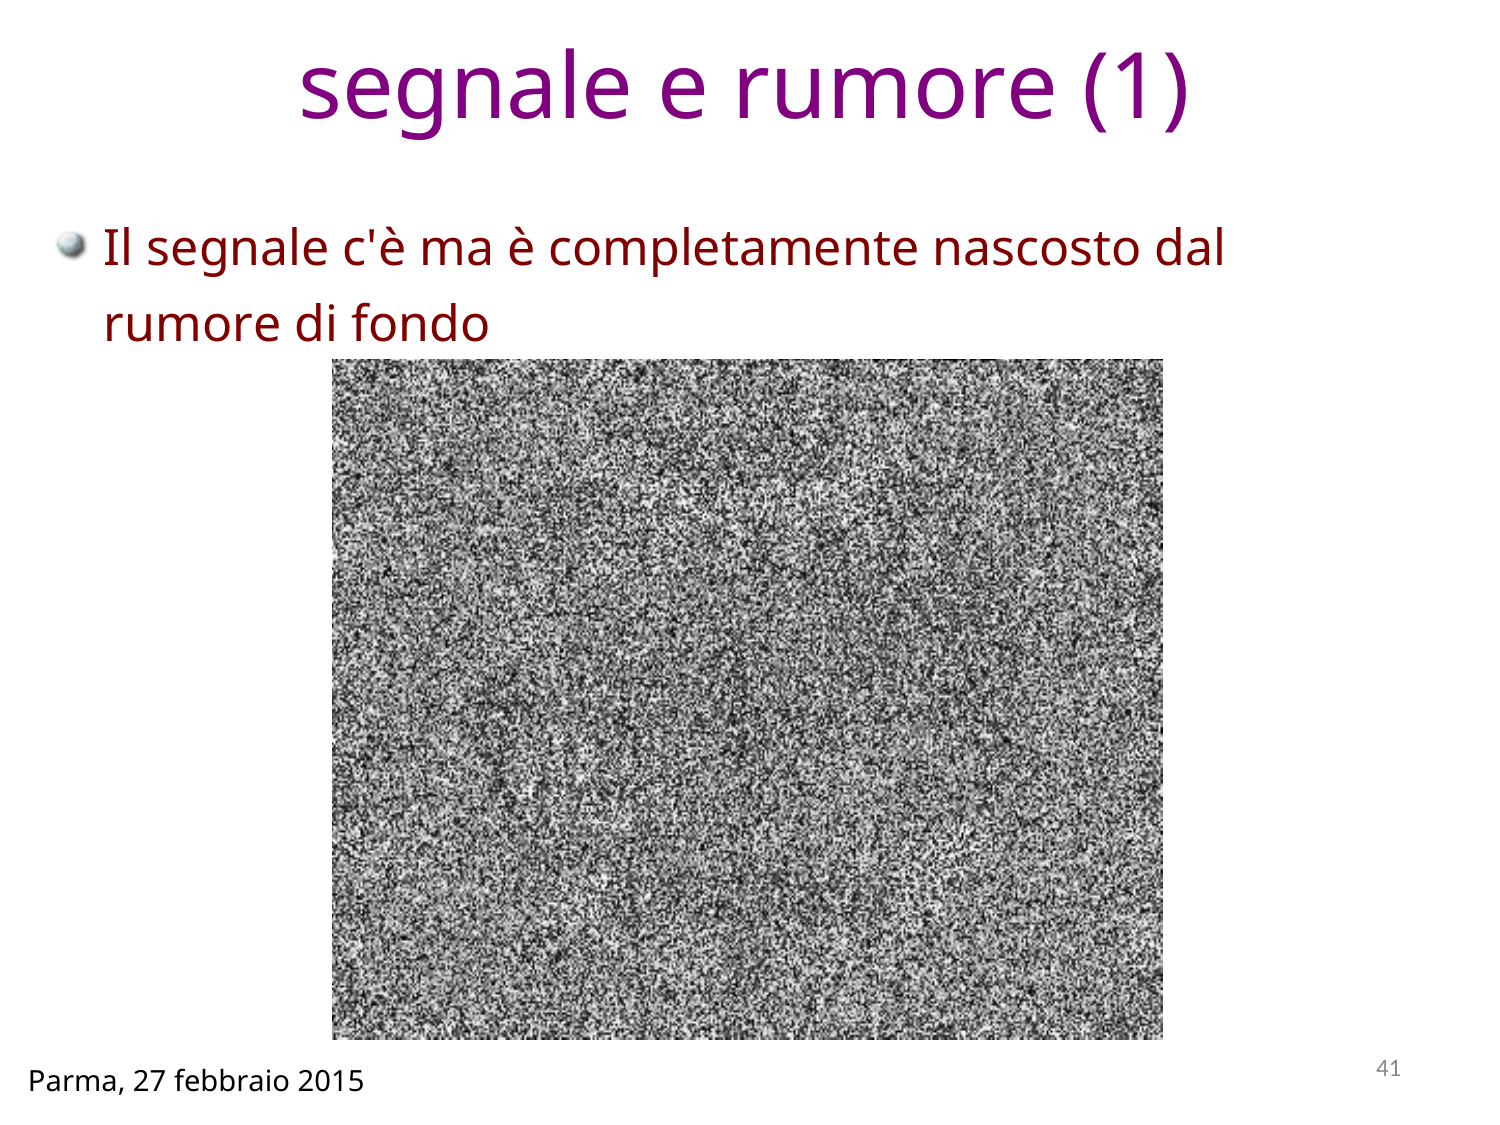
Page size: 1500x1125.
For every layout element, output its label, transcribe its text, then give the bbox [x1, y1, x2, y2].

title segnale e rumore (1) [34, 25, 1454, 151]
text_box <number> [1074, 1042, 1417, 1095]
list Il segnale c'è ma è completamente nascosto dal rumore di fondo [49, 199, 1316, 588]
picture [332, 359, 1163, 1040]
